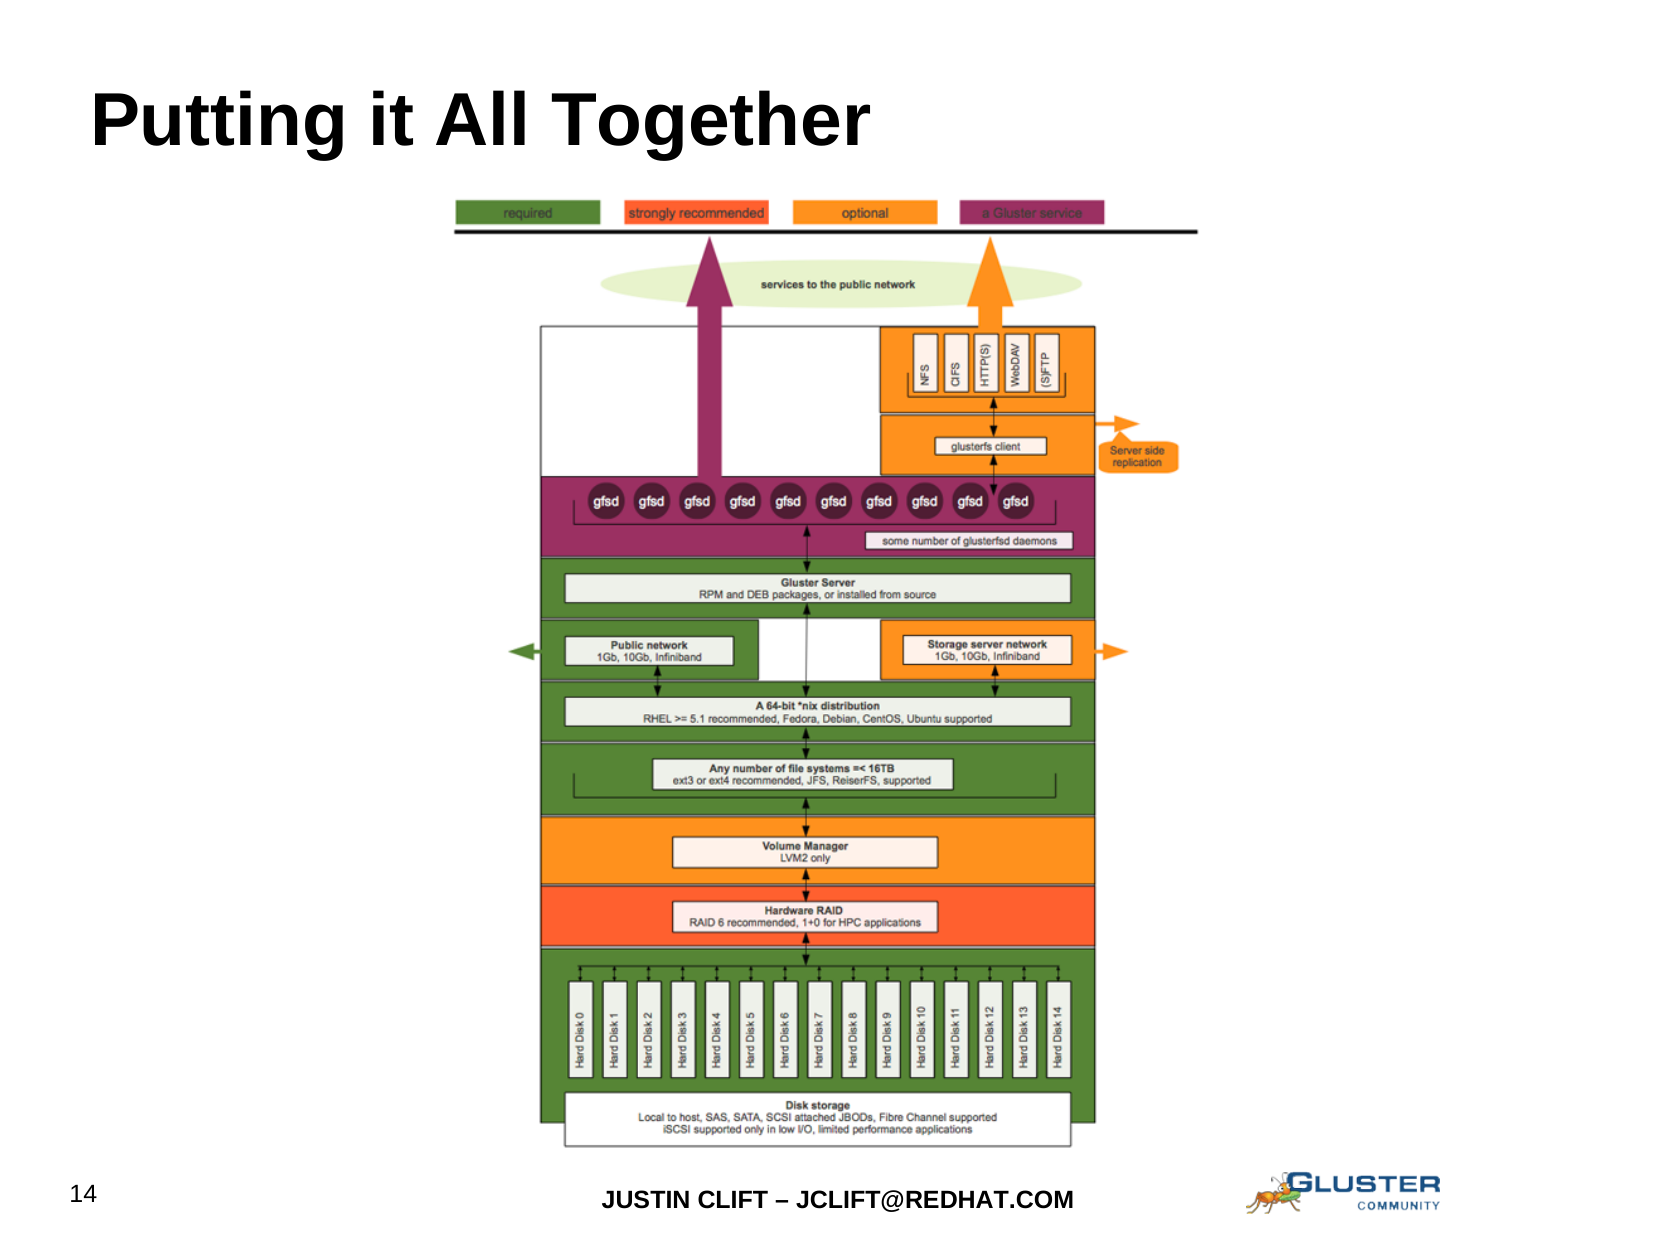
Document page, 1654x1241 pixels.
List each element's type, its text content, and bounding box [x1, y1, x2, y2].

picture [449, 194, 1205, 1154]
title Putting it All Together [90, 15, 1579, 223]
picture [1246, 1170, 1440, 1215]
